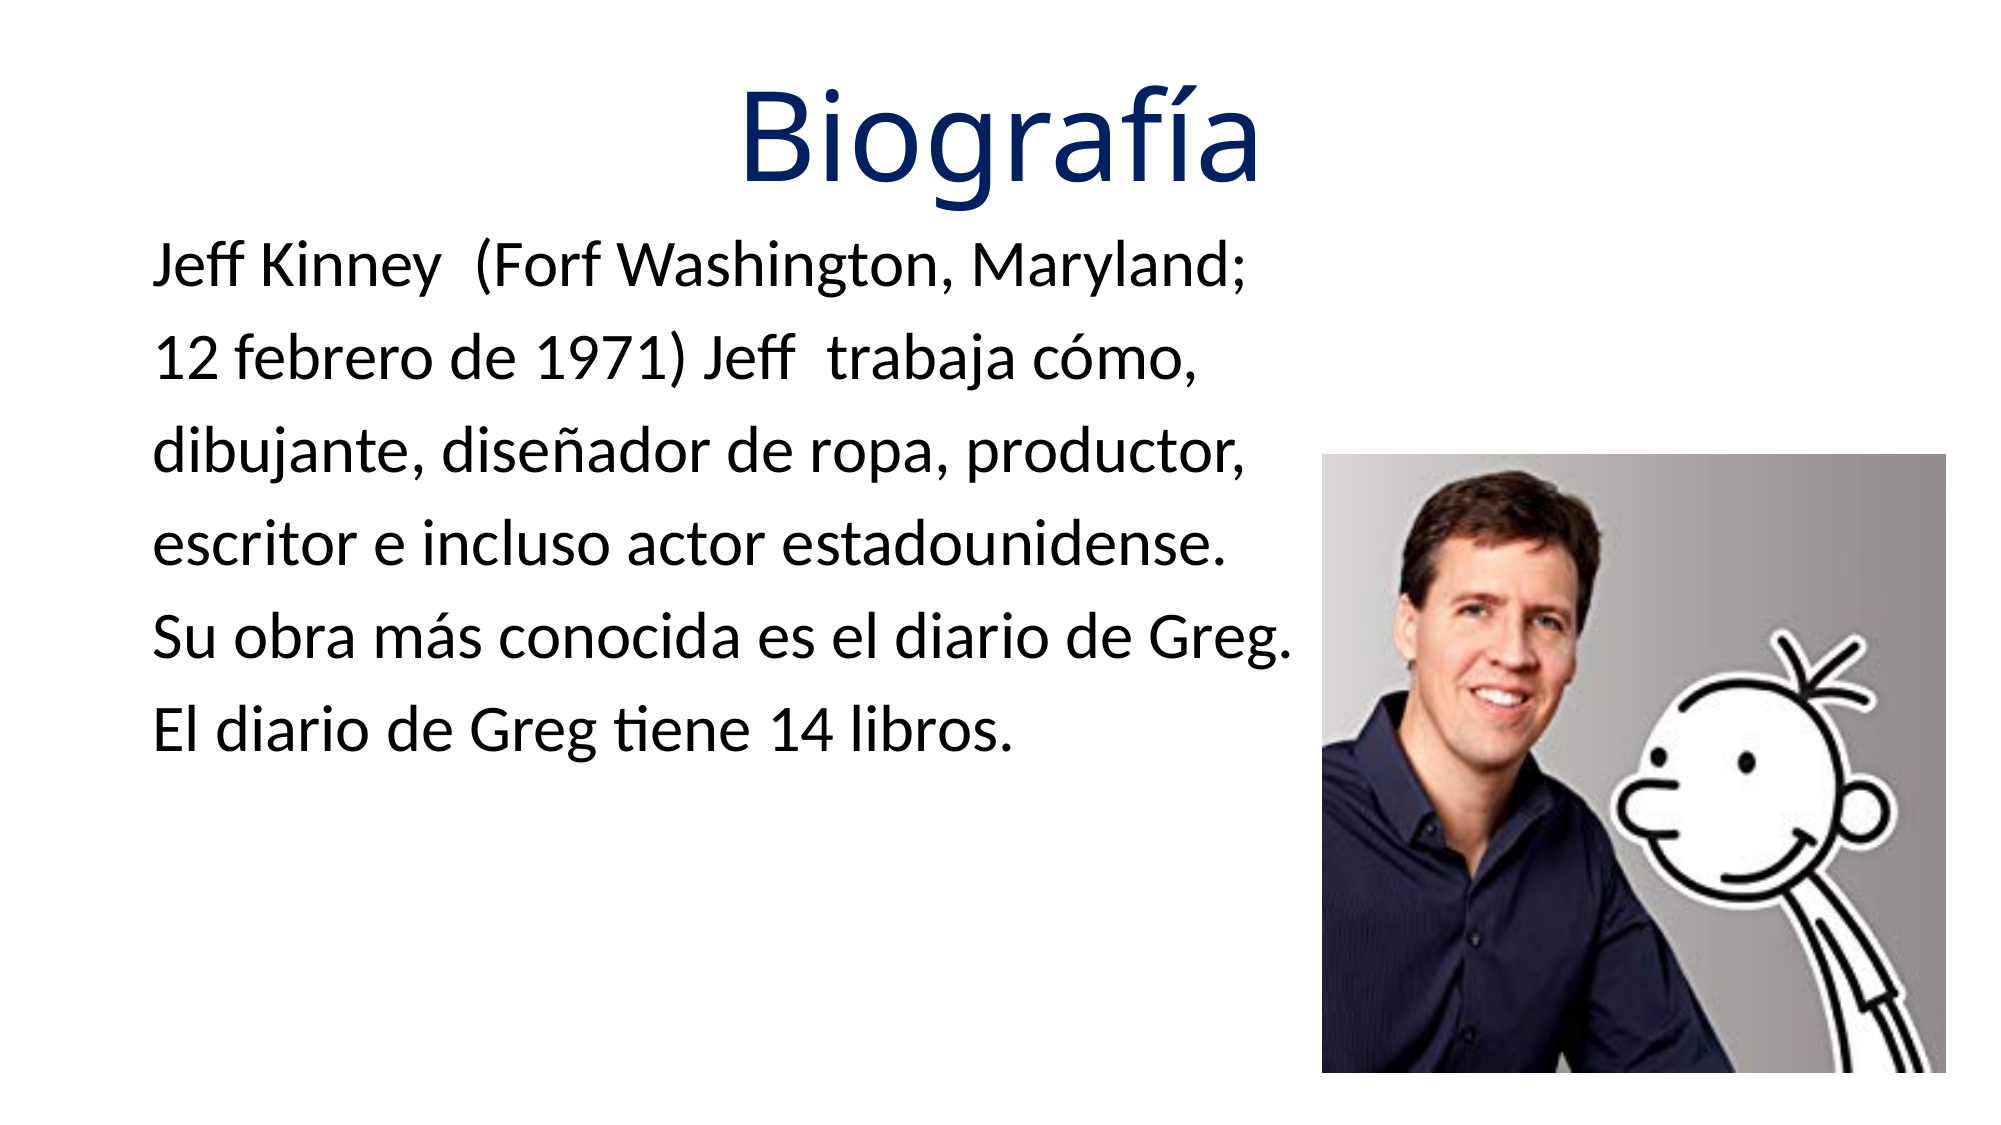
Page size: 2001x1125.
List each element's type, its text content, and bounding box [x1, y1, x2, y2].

list Jeff Kinney (Forf Washington, Maryland; 12 febrero de 1971) Jeff trabaja cómo, dibujante, diseñador de ropa, productor, escritor e incluso actor estadounidense. Su obra más conocida es el diario de Greg. El diario de Greg tiene 14 libros. [137, 221, 1863, 1053]
title Biografía [720, 59, 1863, 221]
picture [1322, 454, 1946, 1073]
